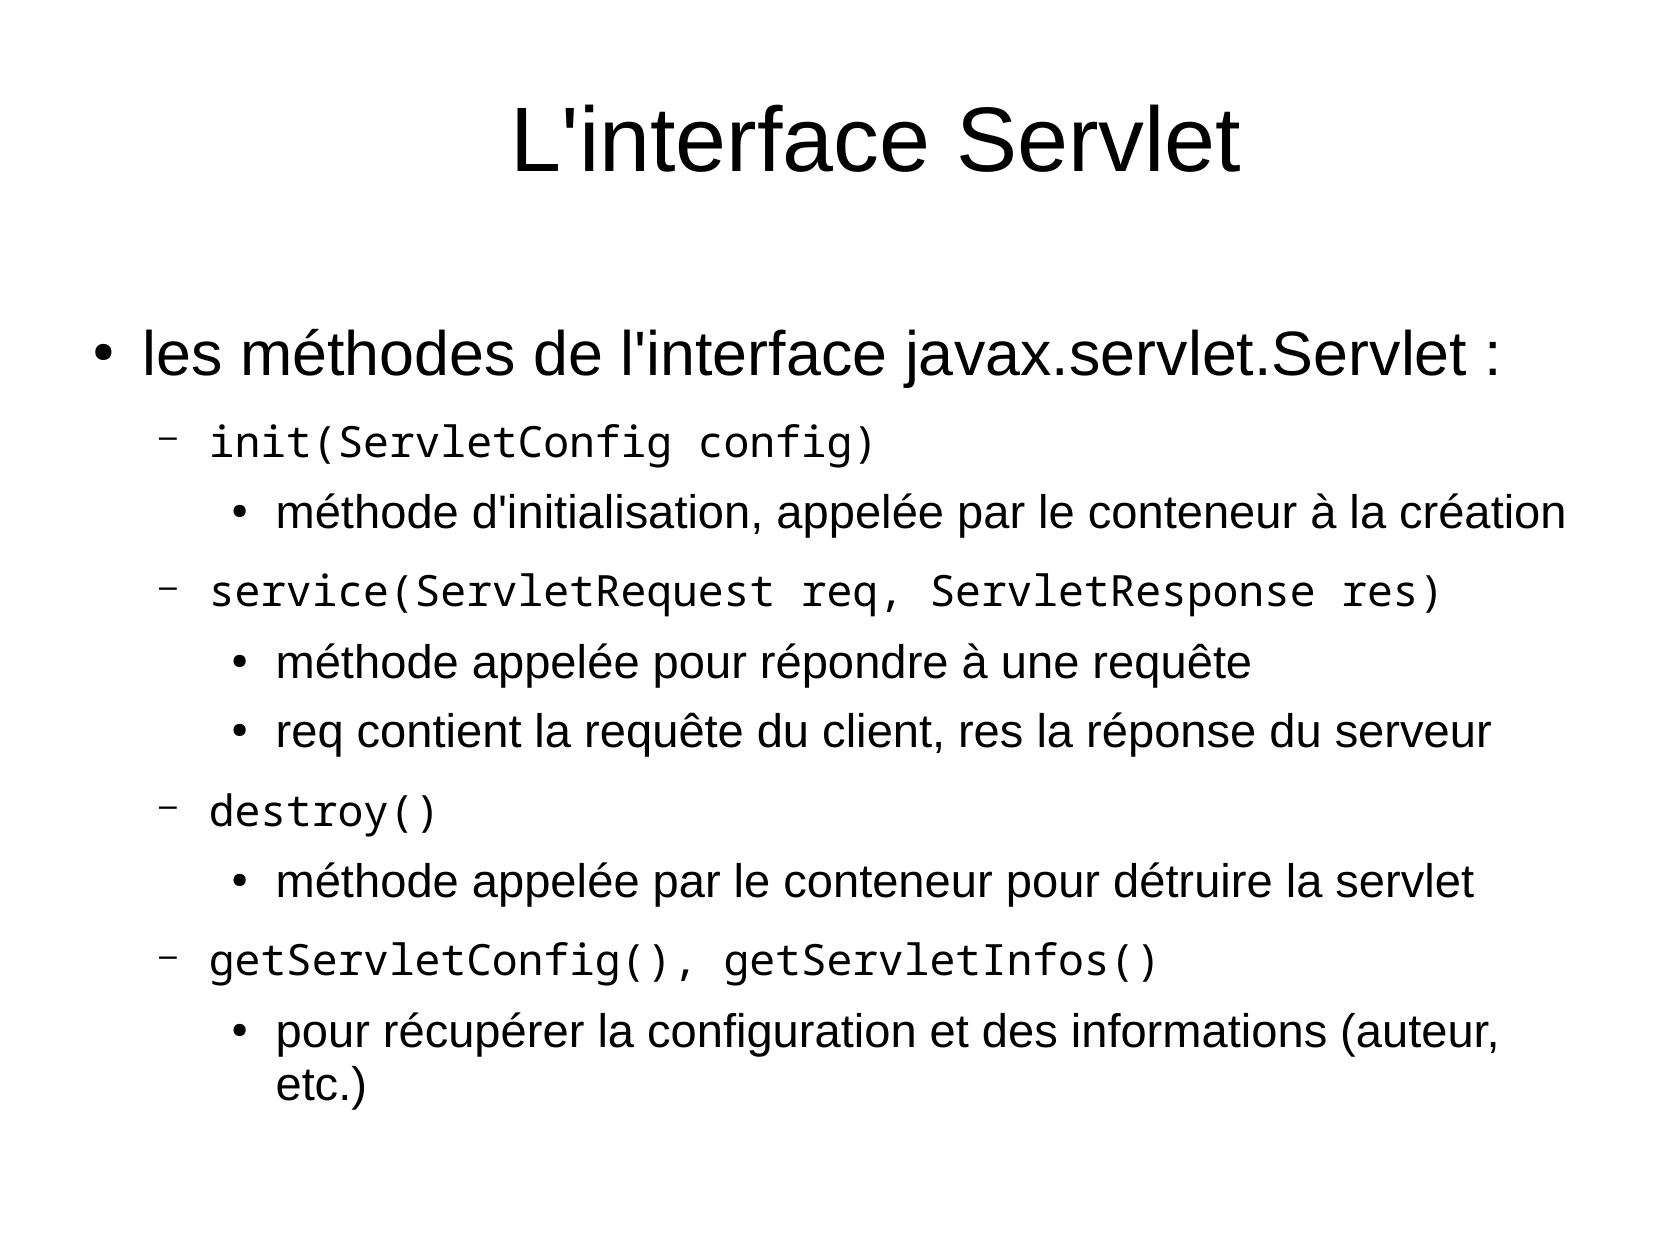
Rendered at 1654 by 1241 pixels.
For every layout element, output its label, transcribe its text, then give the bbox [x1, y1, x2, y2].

list les méthodes de l'interface javax.servlet.Servlet : init(ServletConfig config) méthode d'initialisation, appelée par le conteneur à la création service(ServletRequest req, ServletResponse res) méthode appelée pour répondre à une requête req contient la requête du client, res la réponse du serveur destroy() méthode appelée par le conteneur pour détruire la servlet getServletConfig(), getServletInfos() pour récupérer la configuration et des informations (auteur, etc.) [75, 318, 1595, 1161]
title L'interface Servlet [129, 88, 1625, 191]
